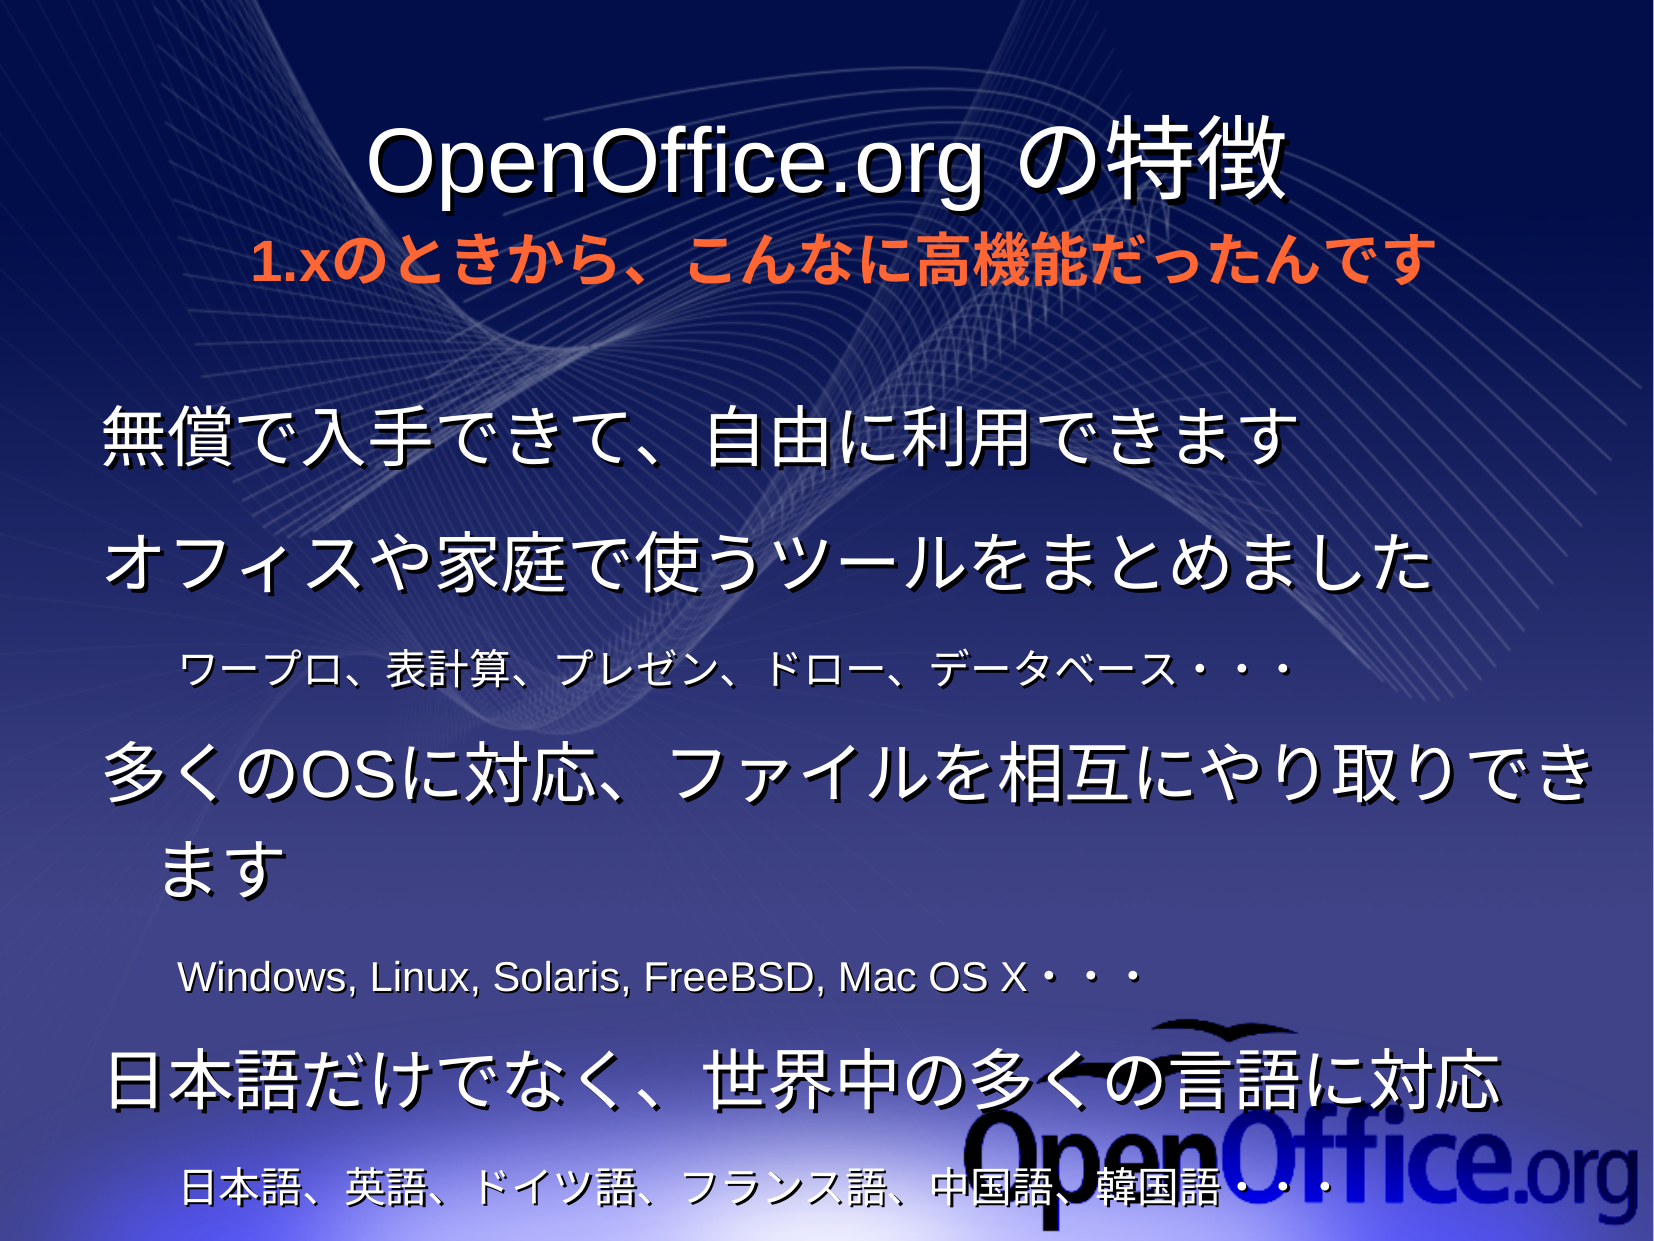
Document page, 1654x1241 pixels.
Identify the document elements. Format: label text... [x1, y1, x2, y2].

text_box 1.xのときから、こんなに高機能だったんです [88, 206, 1565, 289]
list 無償で入手できて、自由に利用できます オフィスや家庭で使うツールをまとめました ワープロ、表計算、プレゼン、ドロー、データベース・・・ 多くのOSに対応、ファイルを相互にやり取りできます Windows, Linux, Solaris, FreeBSD, Mac OS X・・・ 日本語だけでなく、世界中の多くの言語に対応 日本語、英語、ドイツ語、フランス語、中国語、韓国語・・・ サーバー上でも動作し、リモートで操作できます [82, 383, 1625, 1109]
picture [0, 0, 1654, 1241]
title OpenOffice.org の特徴 [82, 49, 1571, 257]
